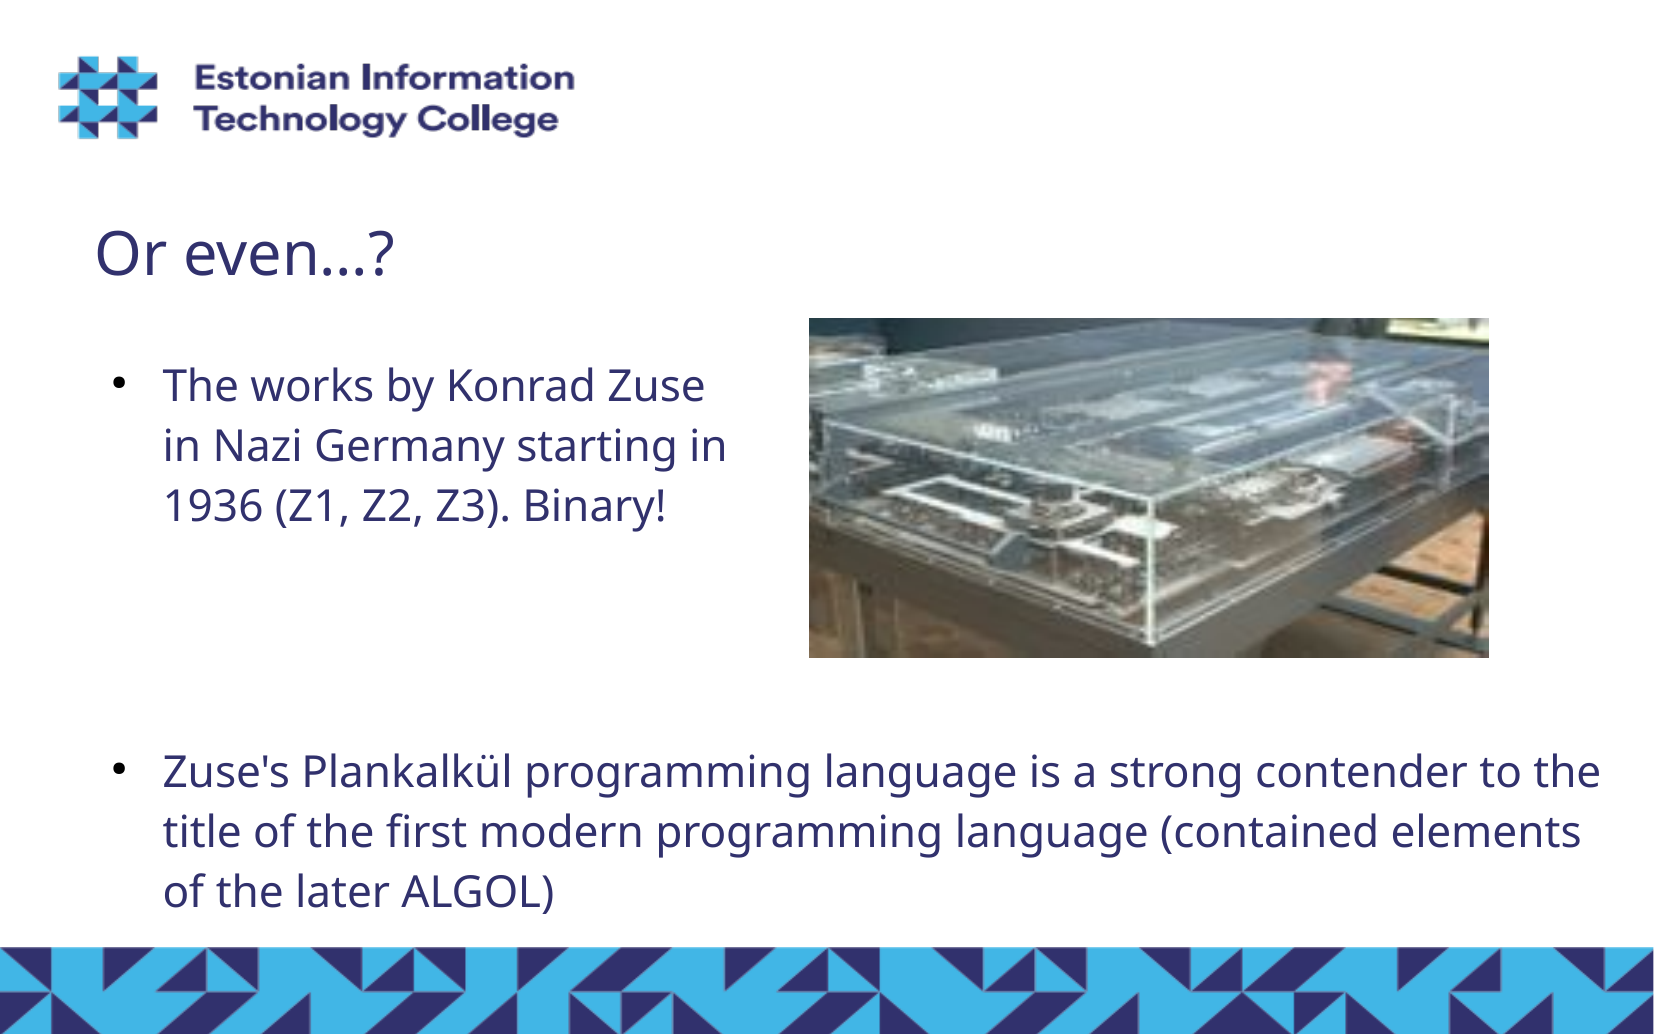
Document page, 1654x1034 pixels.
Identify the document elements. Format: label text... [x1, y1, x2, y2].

list The works by Konrad Zuse in Nazi Germany starting in 1936 (Z1, Z2, Z3). Binary! Zuse's Plankalkül programming language is a strong contender to the title of the first modern programming language (contained elements of the later ALGOL) [94, 354, 1607, 922]
picture [809, 318, 1489, 658]
title Or even…? [94, 165, 1231, 338]
